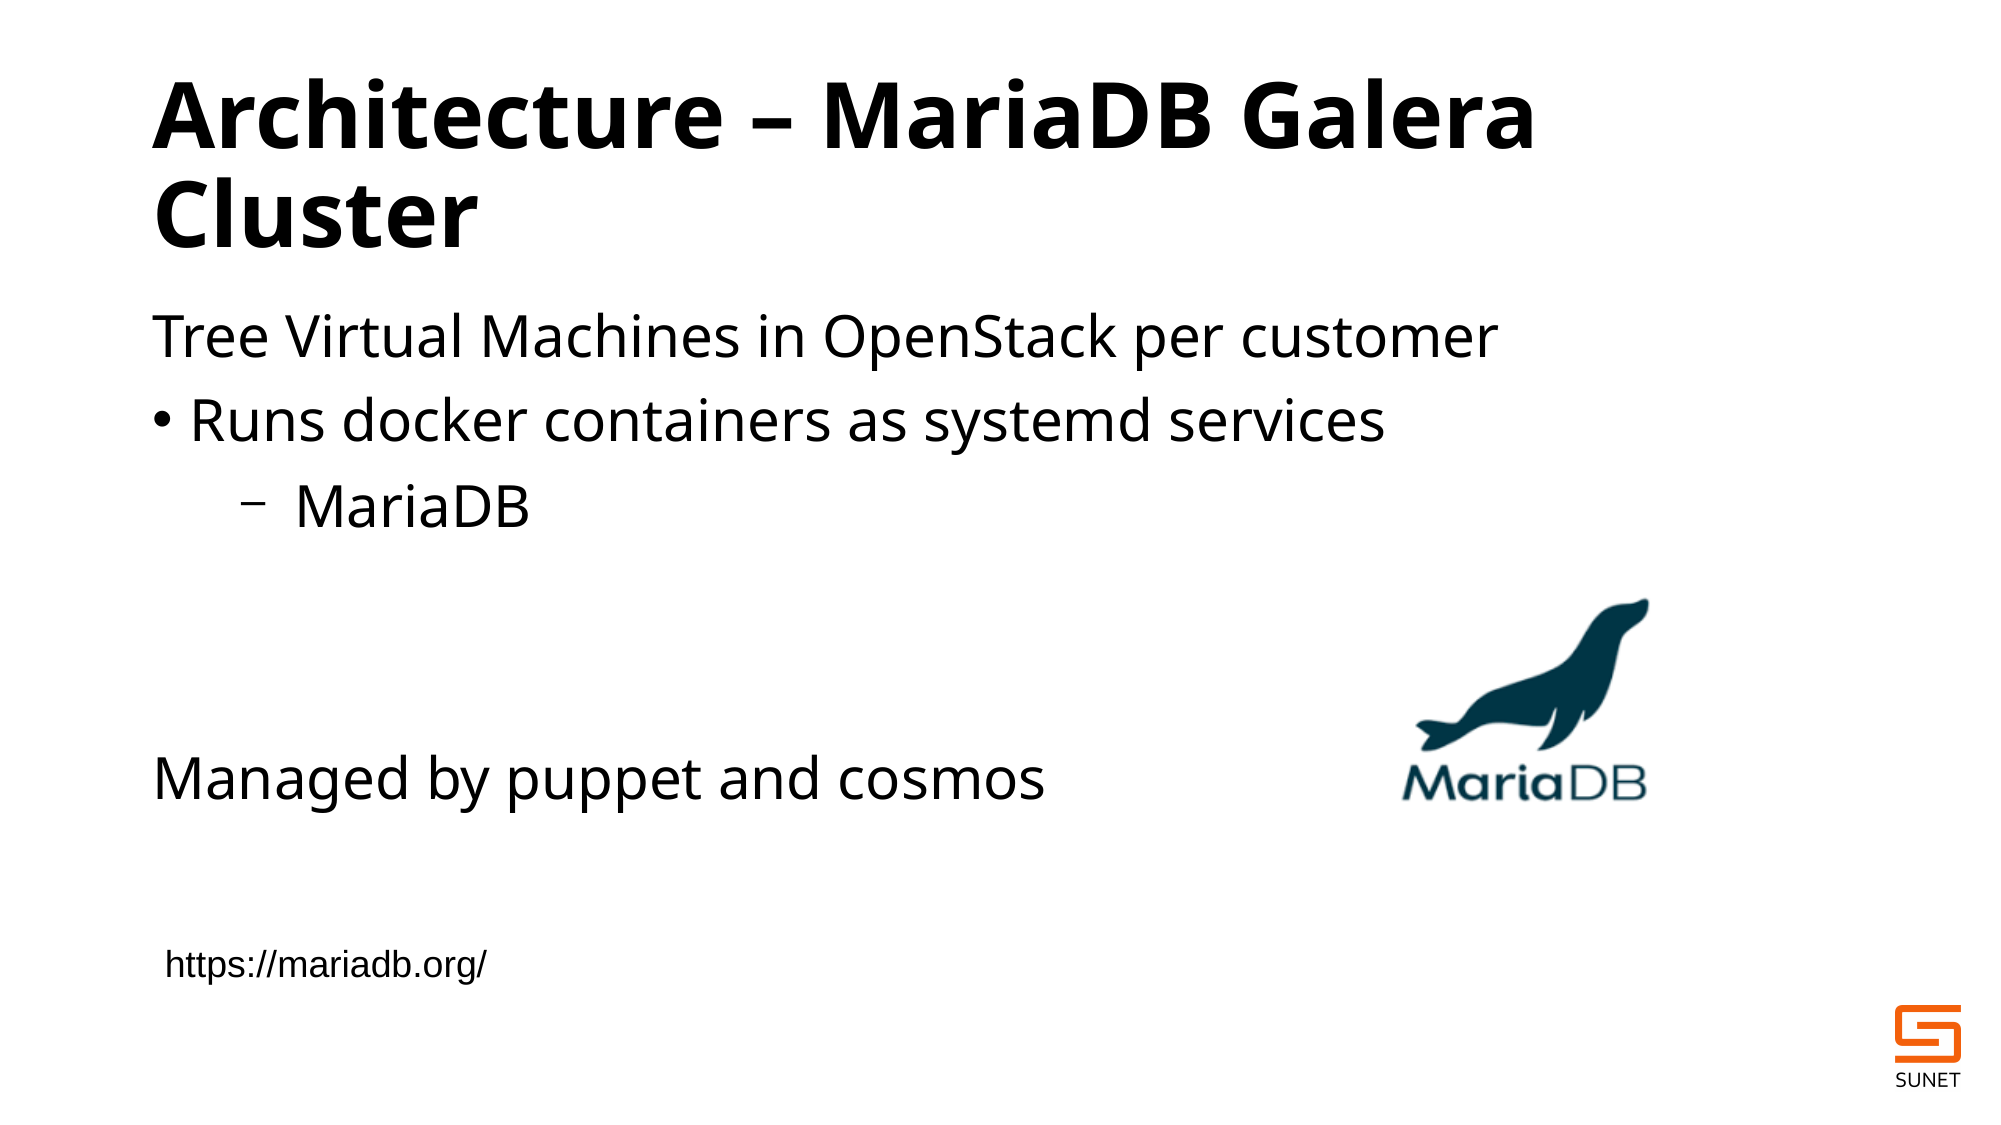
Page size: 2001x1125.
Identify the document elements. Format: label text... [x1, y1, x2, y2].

picture [1350, 524, 1700, 875]
text_box https://mariadb.org/ [150, 936, 545, 994]
list Tree Virtual Machines in OpenStack per customer Runs docker containers as systemd services MariaDB Managed by puppet and cosmos [137, 299, 1863, 949]
title Architecture – MariaDB Galera Cluster [137, 59, 1863, 278]
picture [1895, 1005, 1961, 1092]
